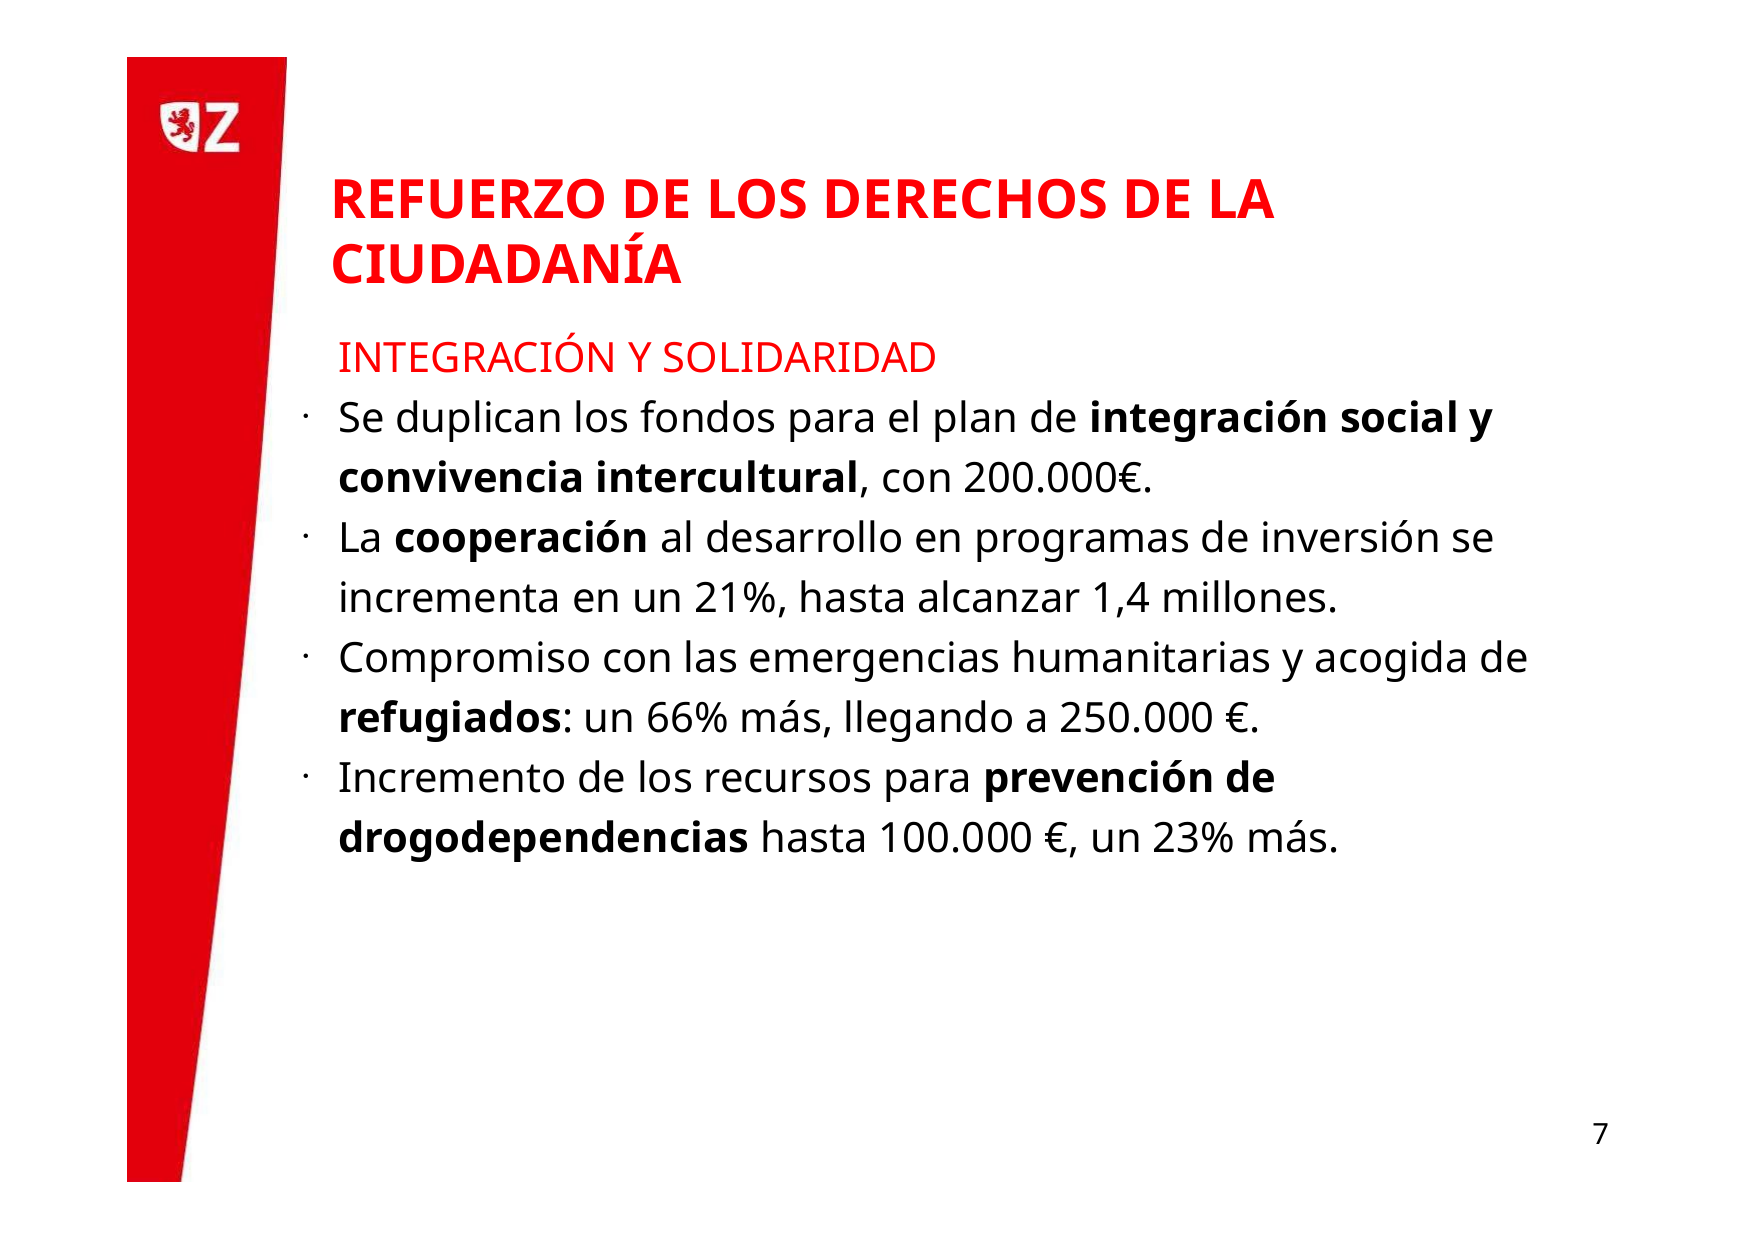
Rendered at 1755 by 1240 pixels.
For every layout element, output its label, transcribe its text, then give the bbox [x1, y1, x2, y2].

picture [127, 57, 288, 1182]
text_box <número> [1592, 1112, 1617, 1151]
text_box INTEGRACIÓN Y SOLIDARIDAD Se duplican los fondos para el plan de integración social y convivencia intercultural, con 200.000€. La cooperación al desarrollo en programas de inversión se incrementa en un 21%, hasta alcanzar 1,4 millones. Compromiso con las emergencias humanitarias y acogida de refugiados: un 66% más, llegando a 250.000 €. Incremento de los recursos para prevención de drogodependencias hasta 100.000 €, un 23% más. [302, 318, 1577, 1072]
text_box REFUERZO DE LOS DERECHOS DE LA CIUDADANÍA [330, 162, 1527, 318]
